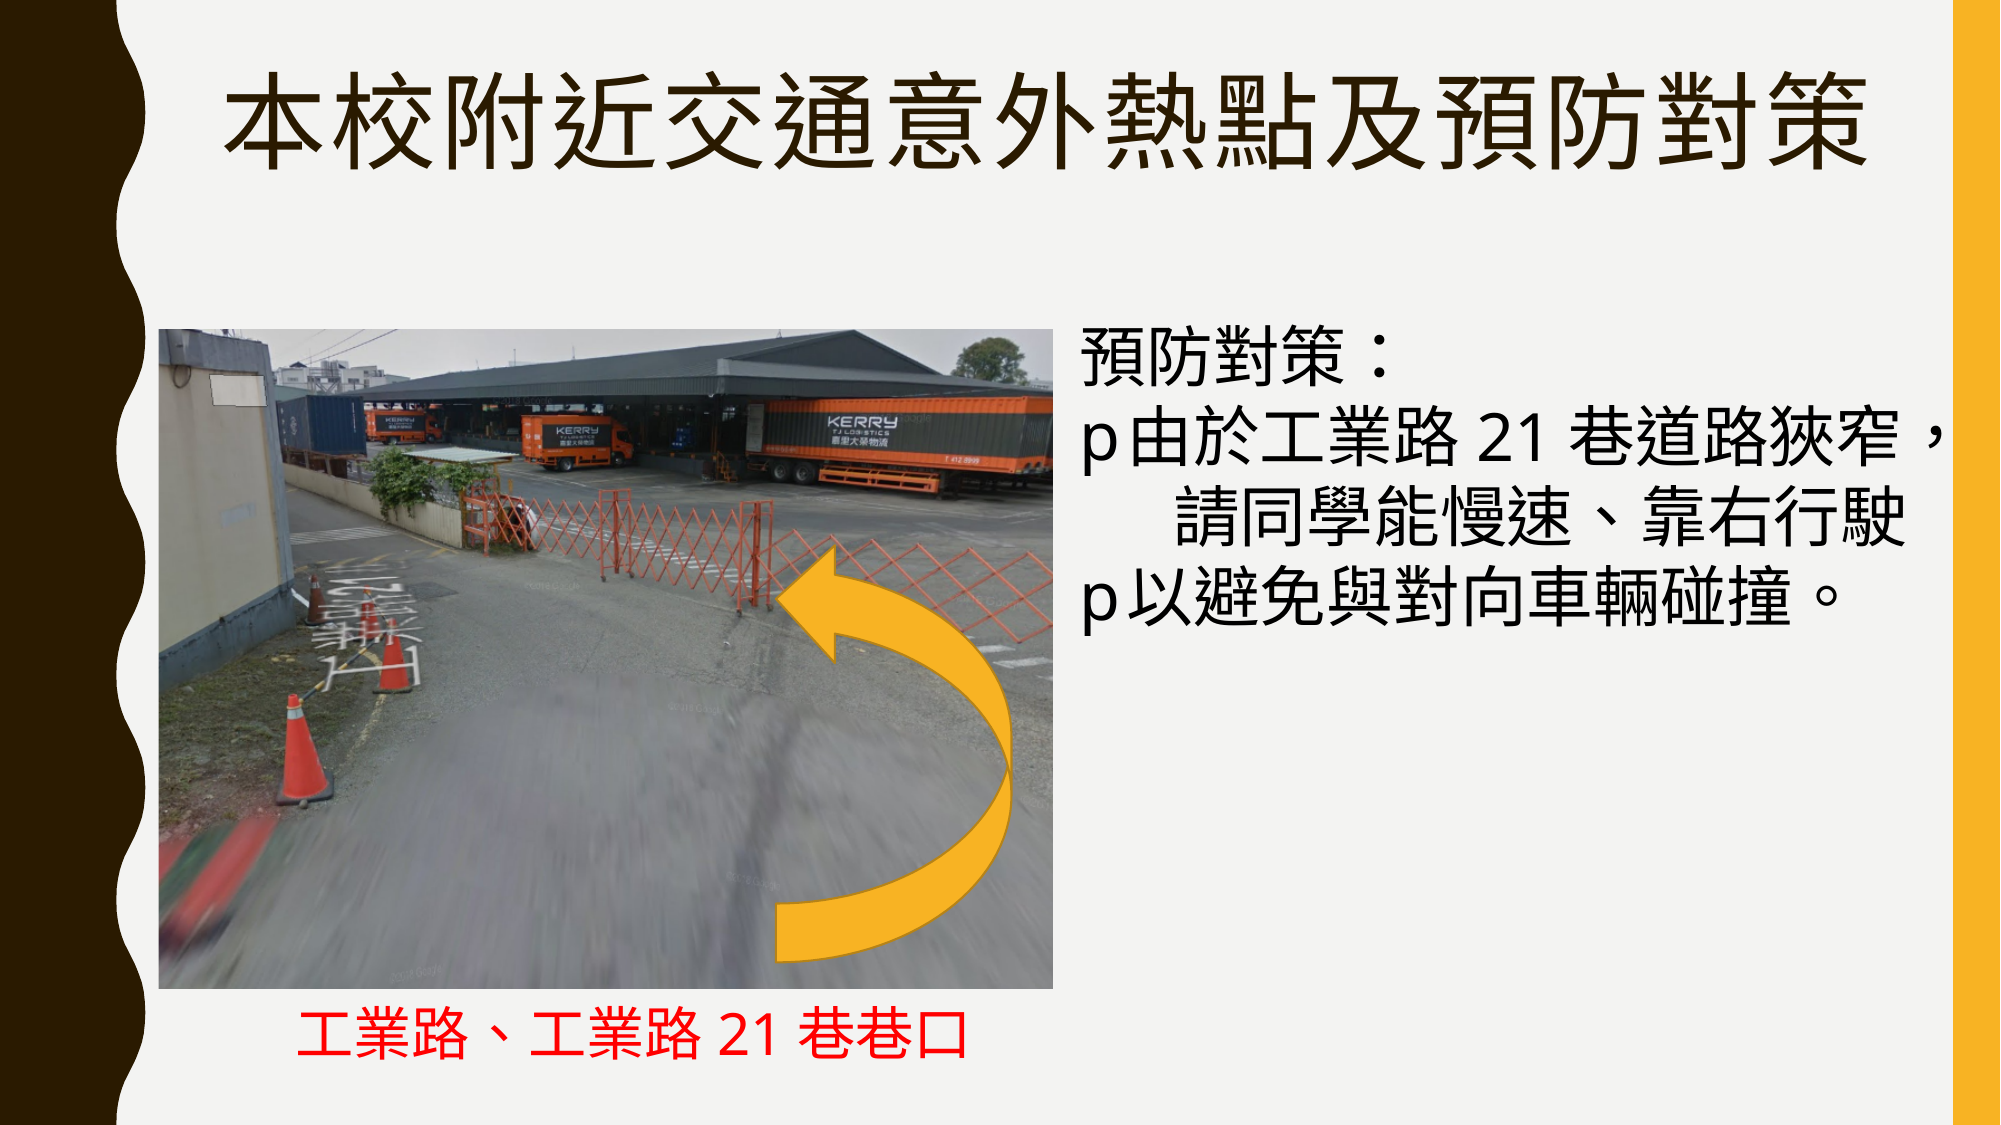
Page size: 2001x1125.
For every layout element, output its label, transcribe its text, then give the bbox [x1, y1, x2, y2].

picture [158, 329, 1053, 989]
title 本校附近交通意外熱點及預防對策 [205, 62, 1942, 308]
text_box 工業路、工業路21巷巷口 [280, 990, 959, 1076]
text_box 預防對策： 由於工業路21巷道路狹窄，請同學能慢速、靠右行駛 以避免與對向車輛碰撞。 [1064, 307, 1942, 646]
text_box [775, 545, 1012, 963]
